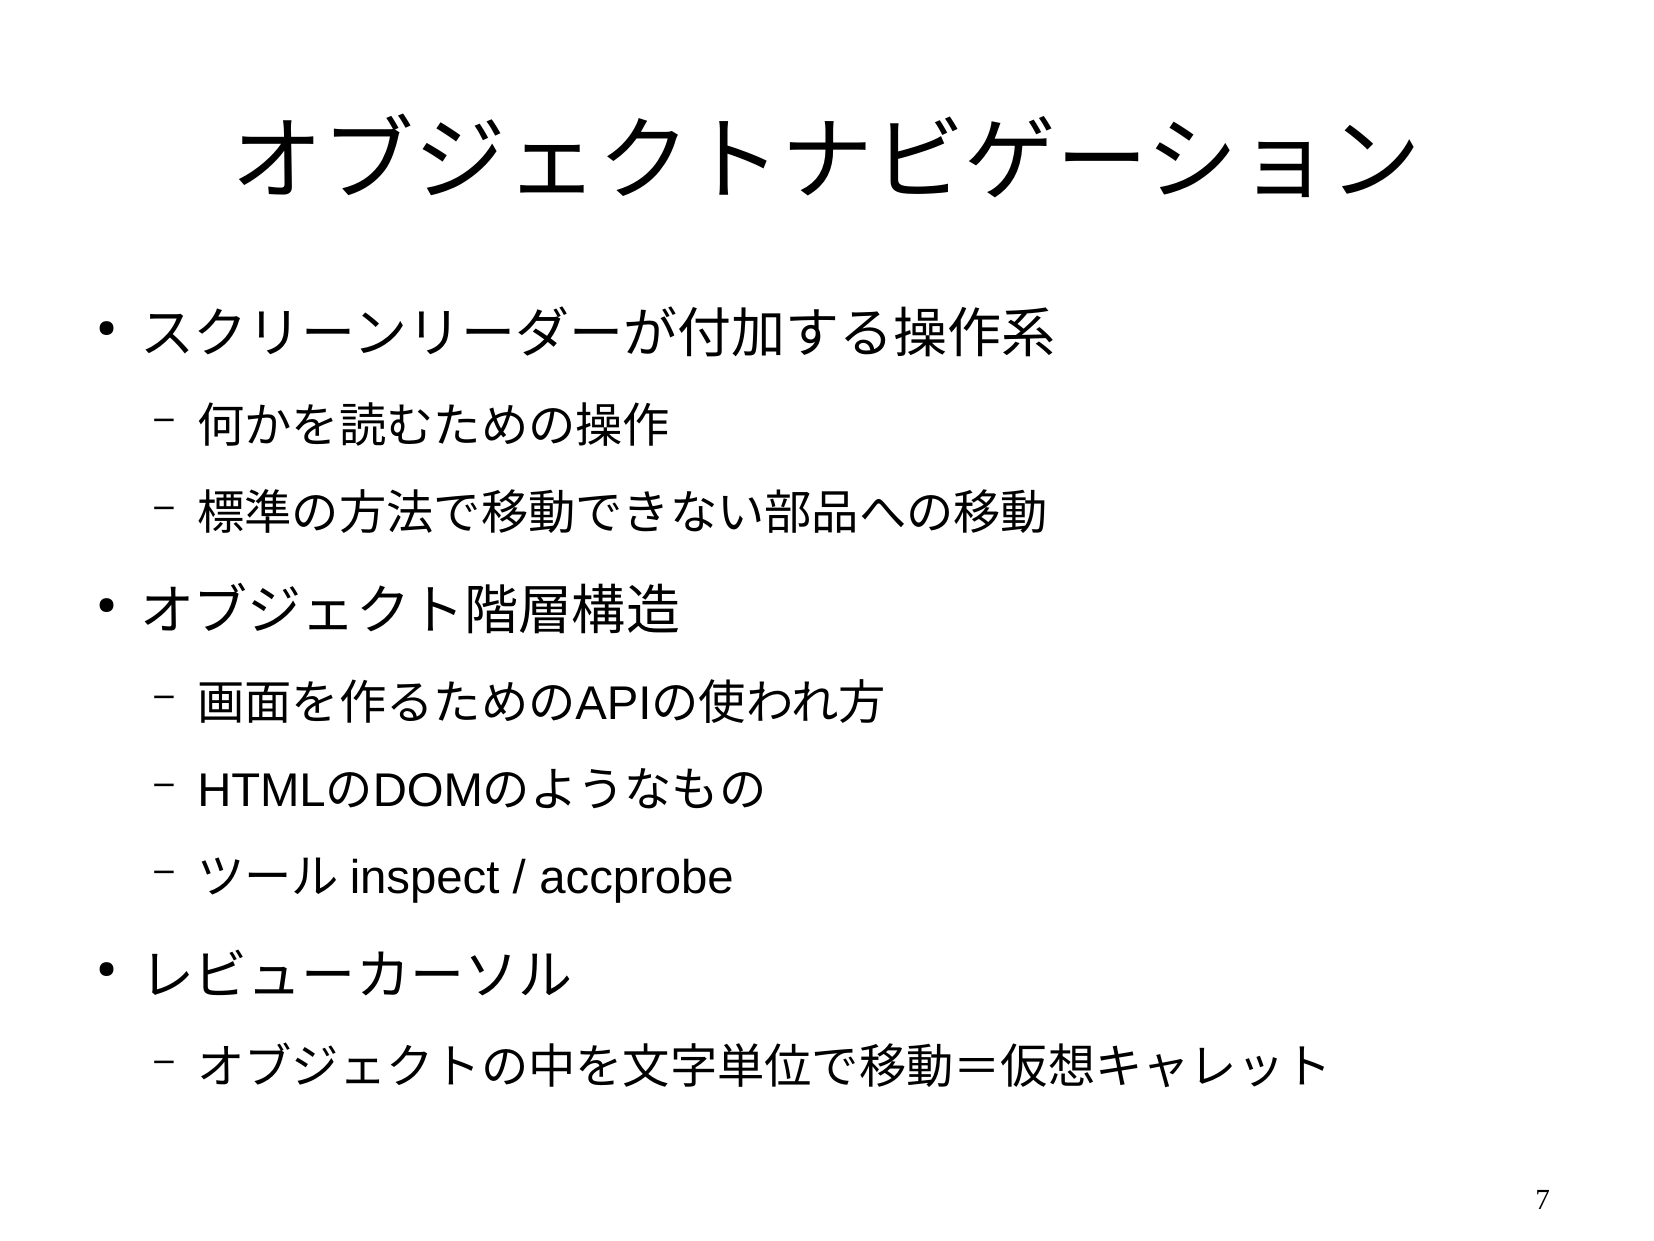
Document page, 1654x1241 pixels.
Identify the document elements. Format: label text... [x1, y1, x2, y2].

title オブジェクトナビゲーション [82, 49, 1571, 257]
list スクリーンリーダーが付加する操作系 何かを読むための操作 標準の方法で移動できない部品への移動 オブジェクト階層構造 画面を作るためのAPIの使われ方 HTMLのDOMのようなもの ツール inspect / accprobe レビューカーソル オブジェクトの中を文字単位で移動＝仮想キャレット [82, 290, 1571, 1099]
